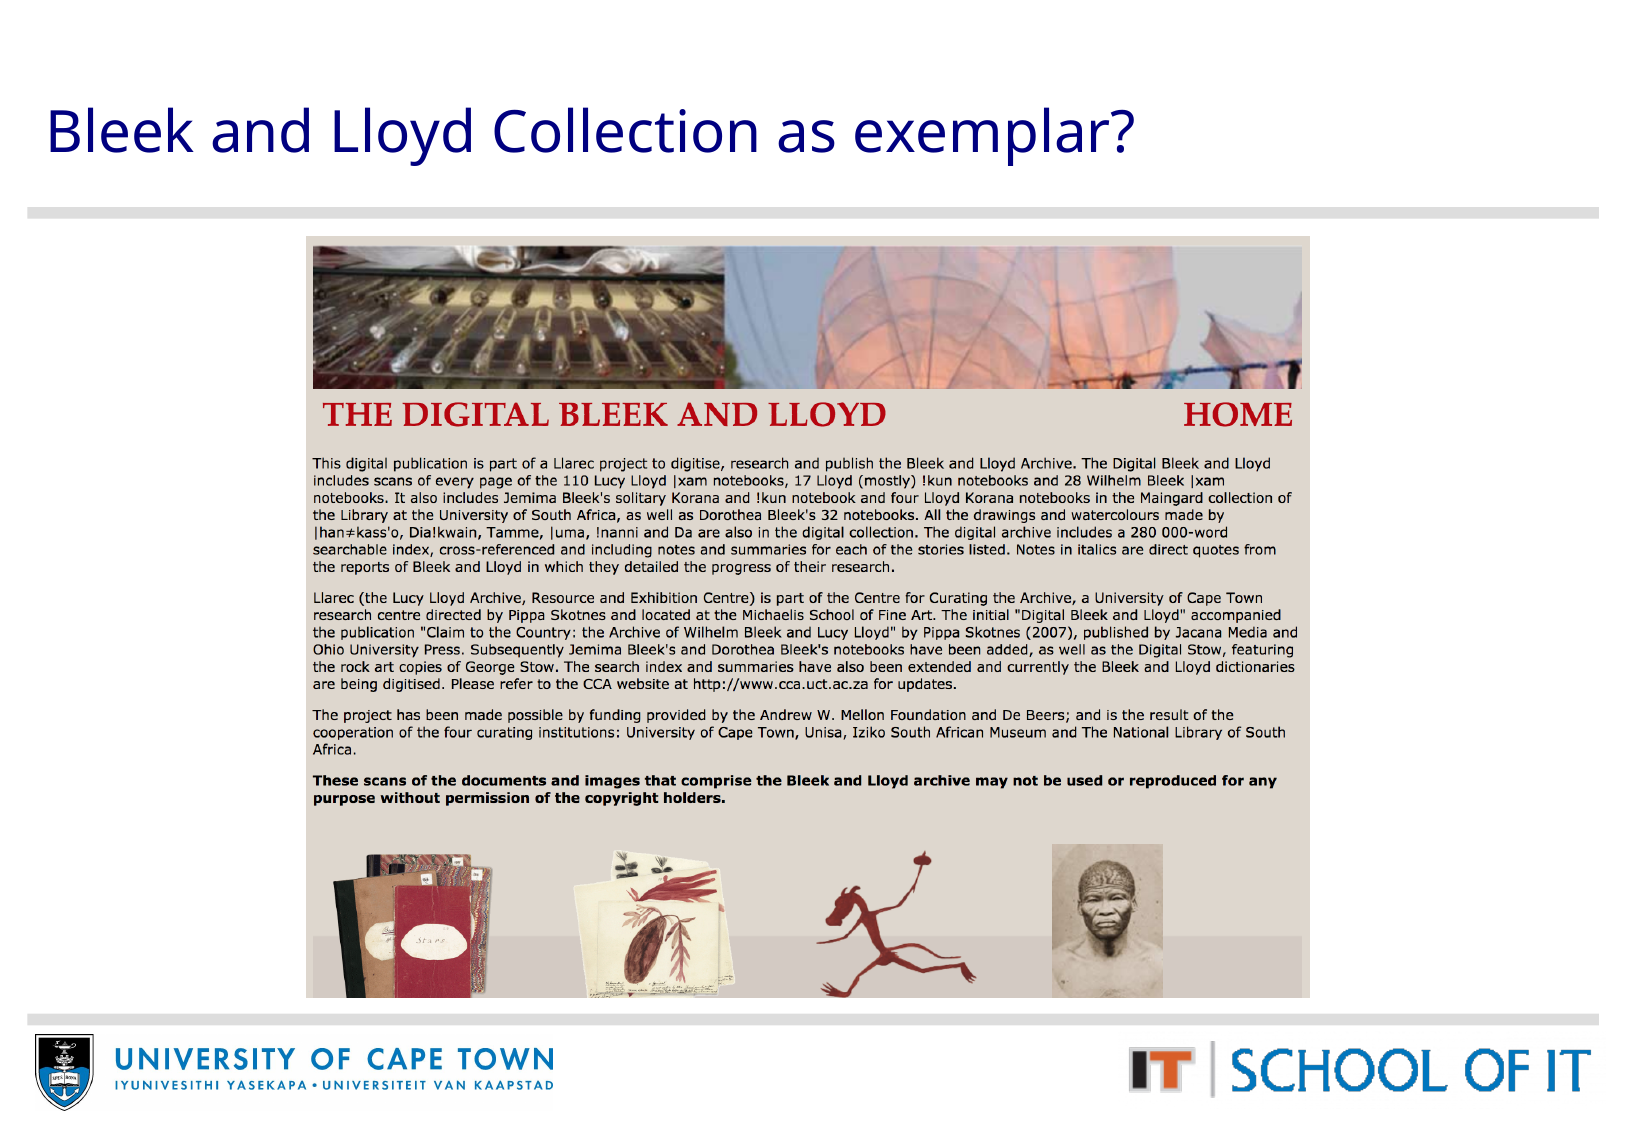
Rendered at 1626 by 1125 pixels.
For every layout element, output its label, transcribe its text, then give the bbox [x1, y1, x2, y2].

picture [35, 1034, 553, 1111]
title Bleek and Lloyd Collection as exemplar? [45, 66, 1583, 194]
picture [306, 236, 1310, 998]
picture [1118, 1030, 1606, 1109]
